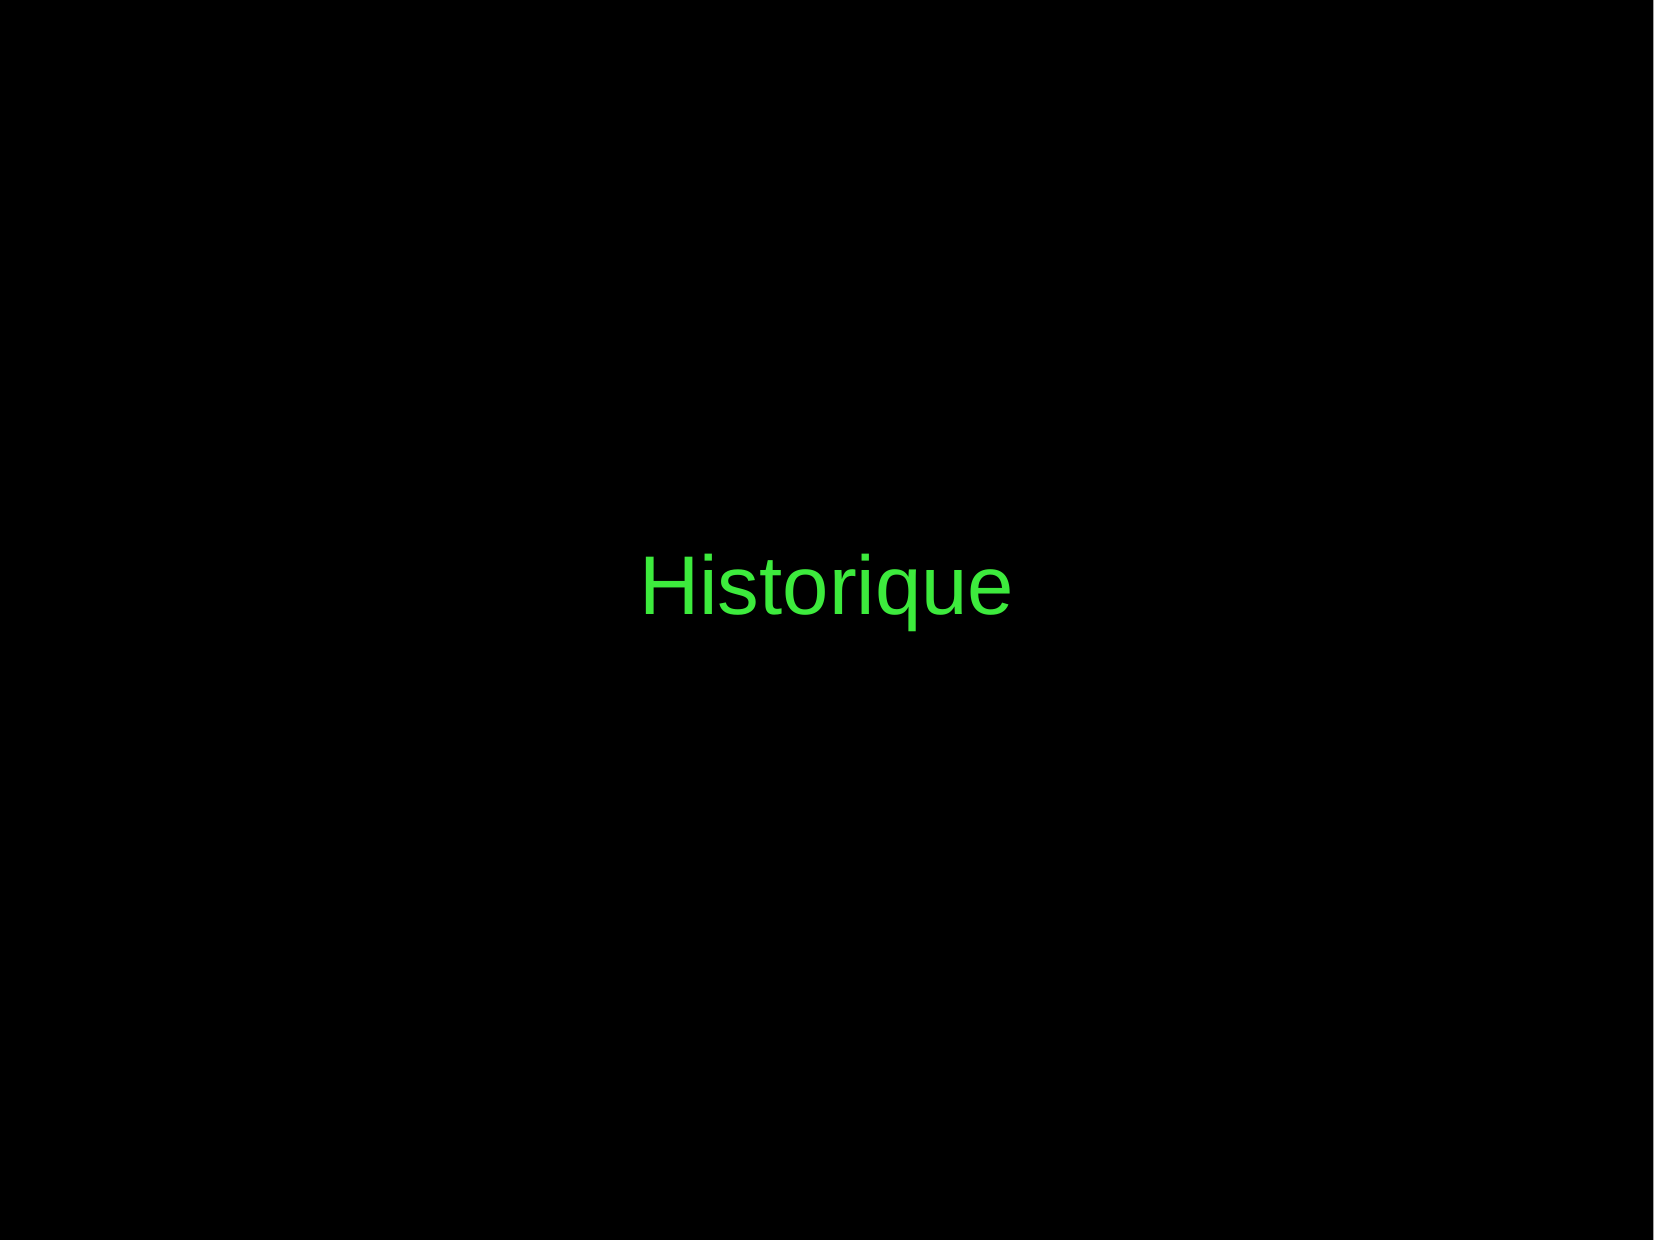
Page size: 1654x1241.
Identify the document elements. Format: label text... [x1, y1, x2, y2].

subtitle Historique [82, 49, 1571, 1122]
